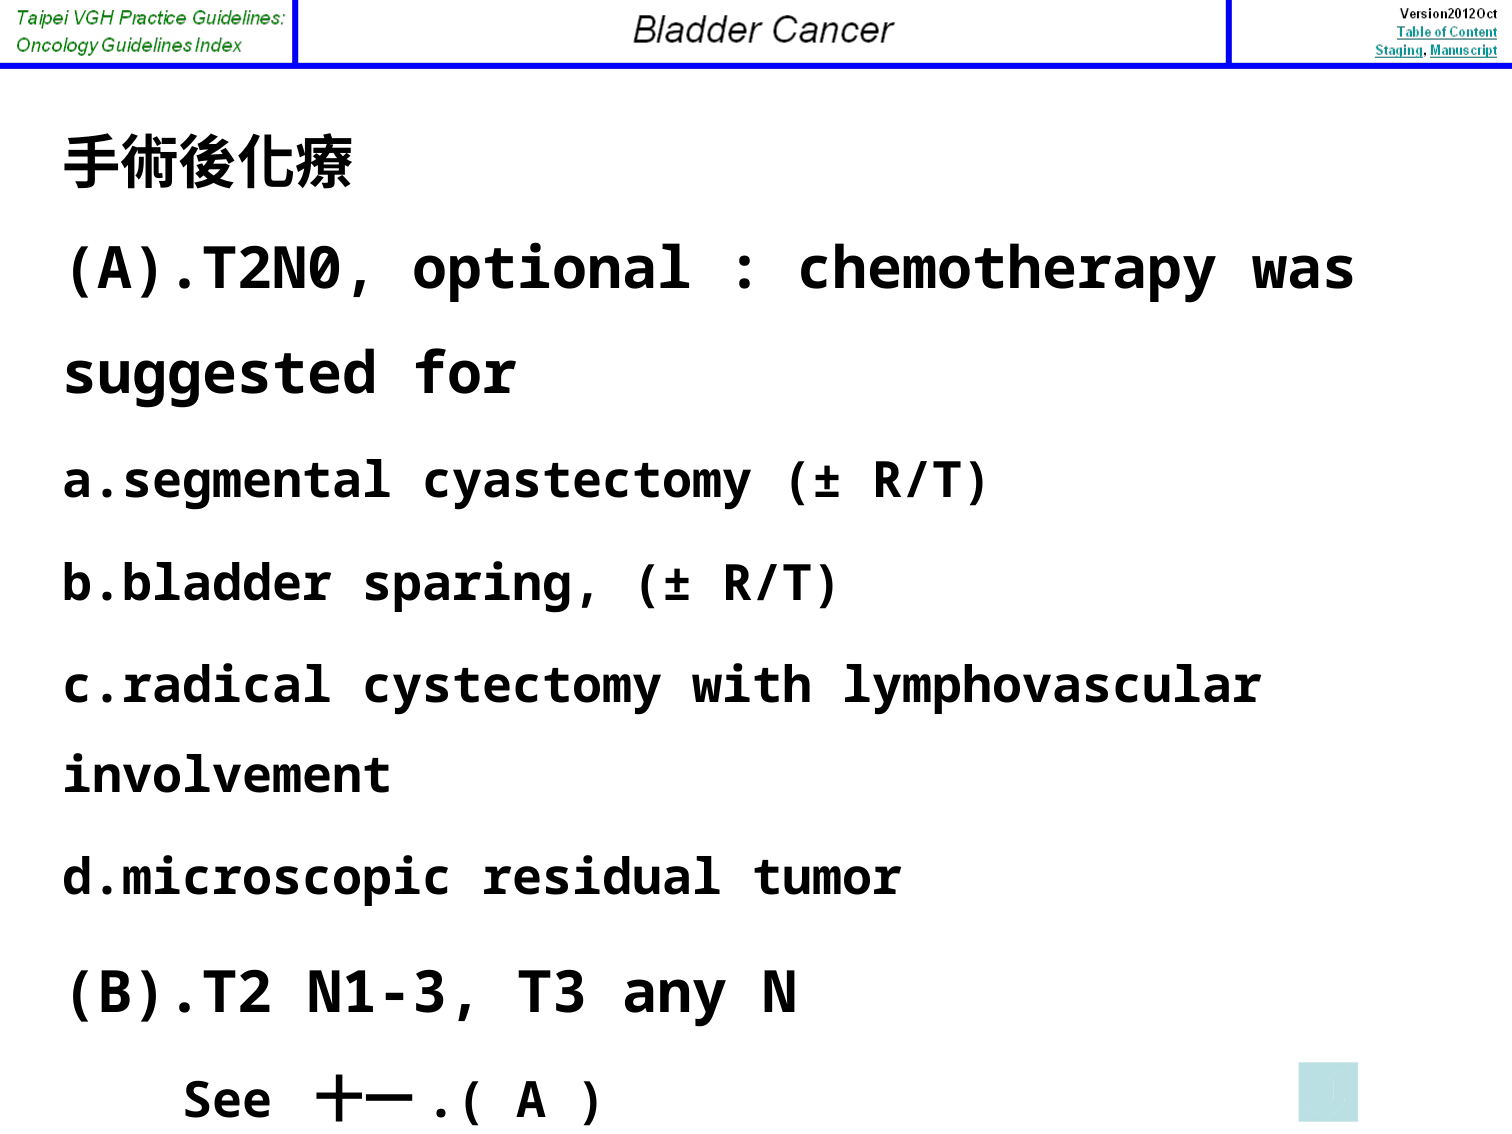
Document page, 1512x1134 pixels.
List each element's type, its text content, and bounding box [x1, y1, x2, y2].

subtitle 手術後化療 (A).T2N0, optional : chemotherapy was suggested for a.segmental cyastectomy (± R/T) b.bladder sparing, (± R/T) c.radical cystectomy with lymphovascular involvement d.microscopic residual tumor (B).T2 N1-3, T3 any N See 十一.( A ) [47, 82, 1477, 1052]
